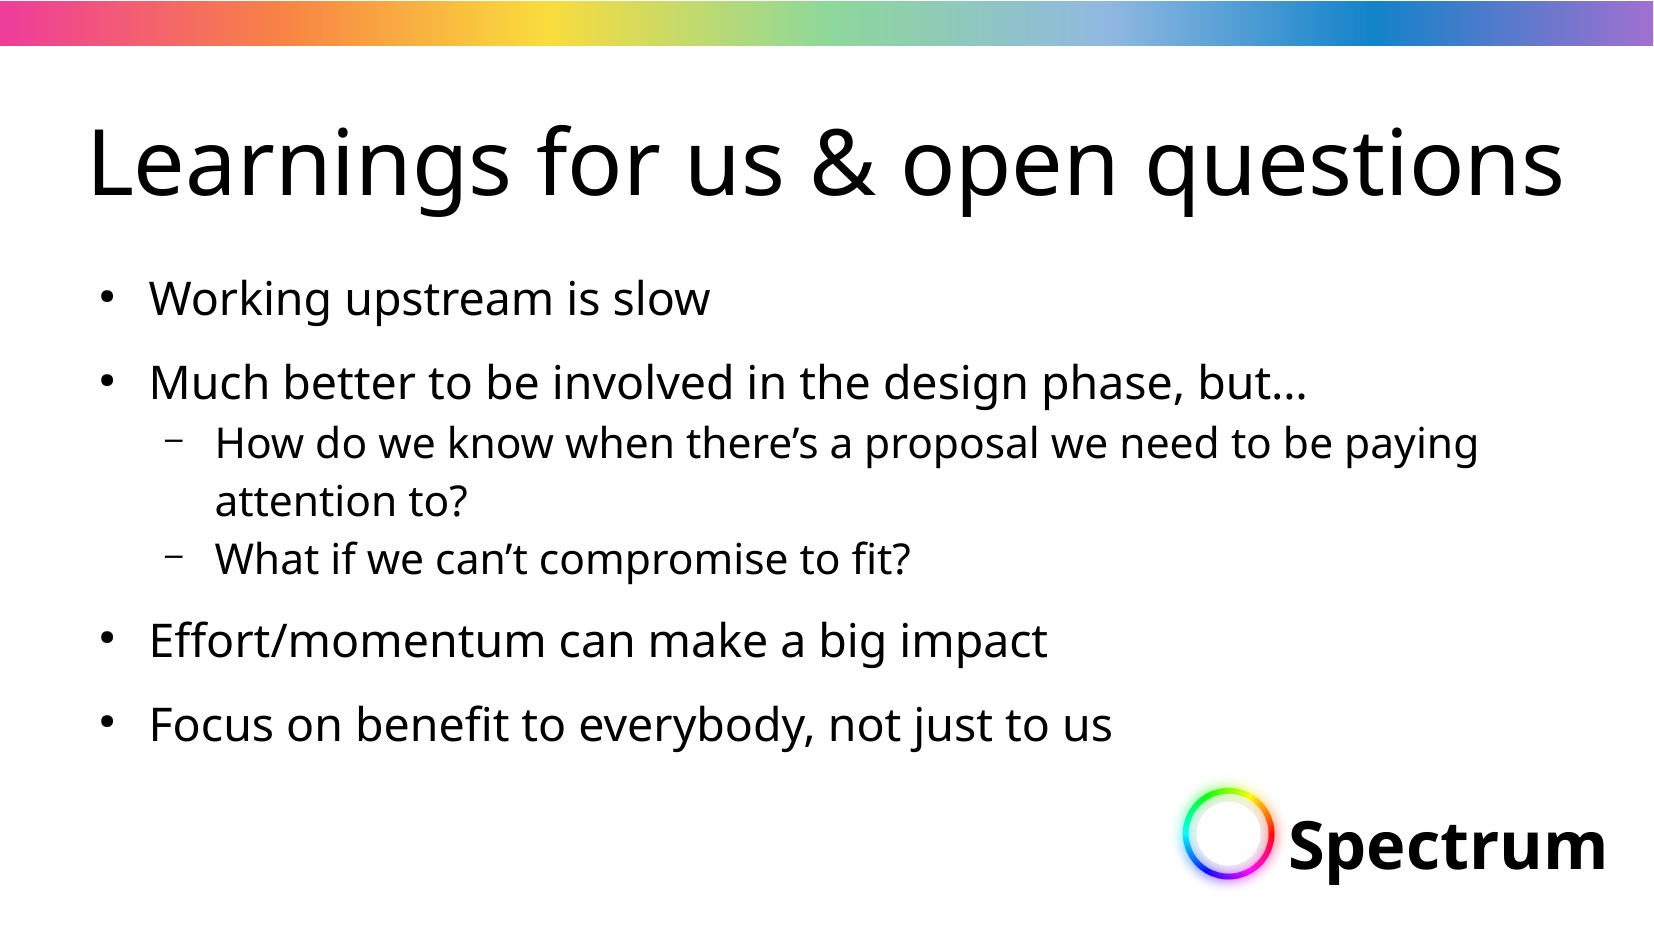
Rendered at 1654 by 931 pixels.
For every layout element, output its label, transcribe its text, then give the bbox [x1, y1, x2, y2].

list Working upstream is slow Much better to be involved in the design phase, but… How do we know when there’s a proposal we need to be paying attention to? What if we can’t compromise to fit? Effort/momentum can make a big impact Focus on benefit to everybody, not just to us [82, 263, 1571, 758]
picture [1169, 774, 1288, 893]
title Learnings for us & open questions [82, 82, 1571, 238]
